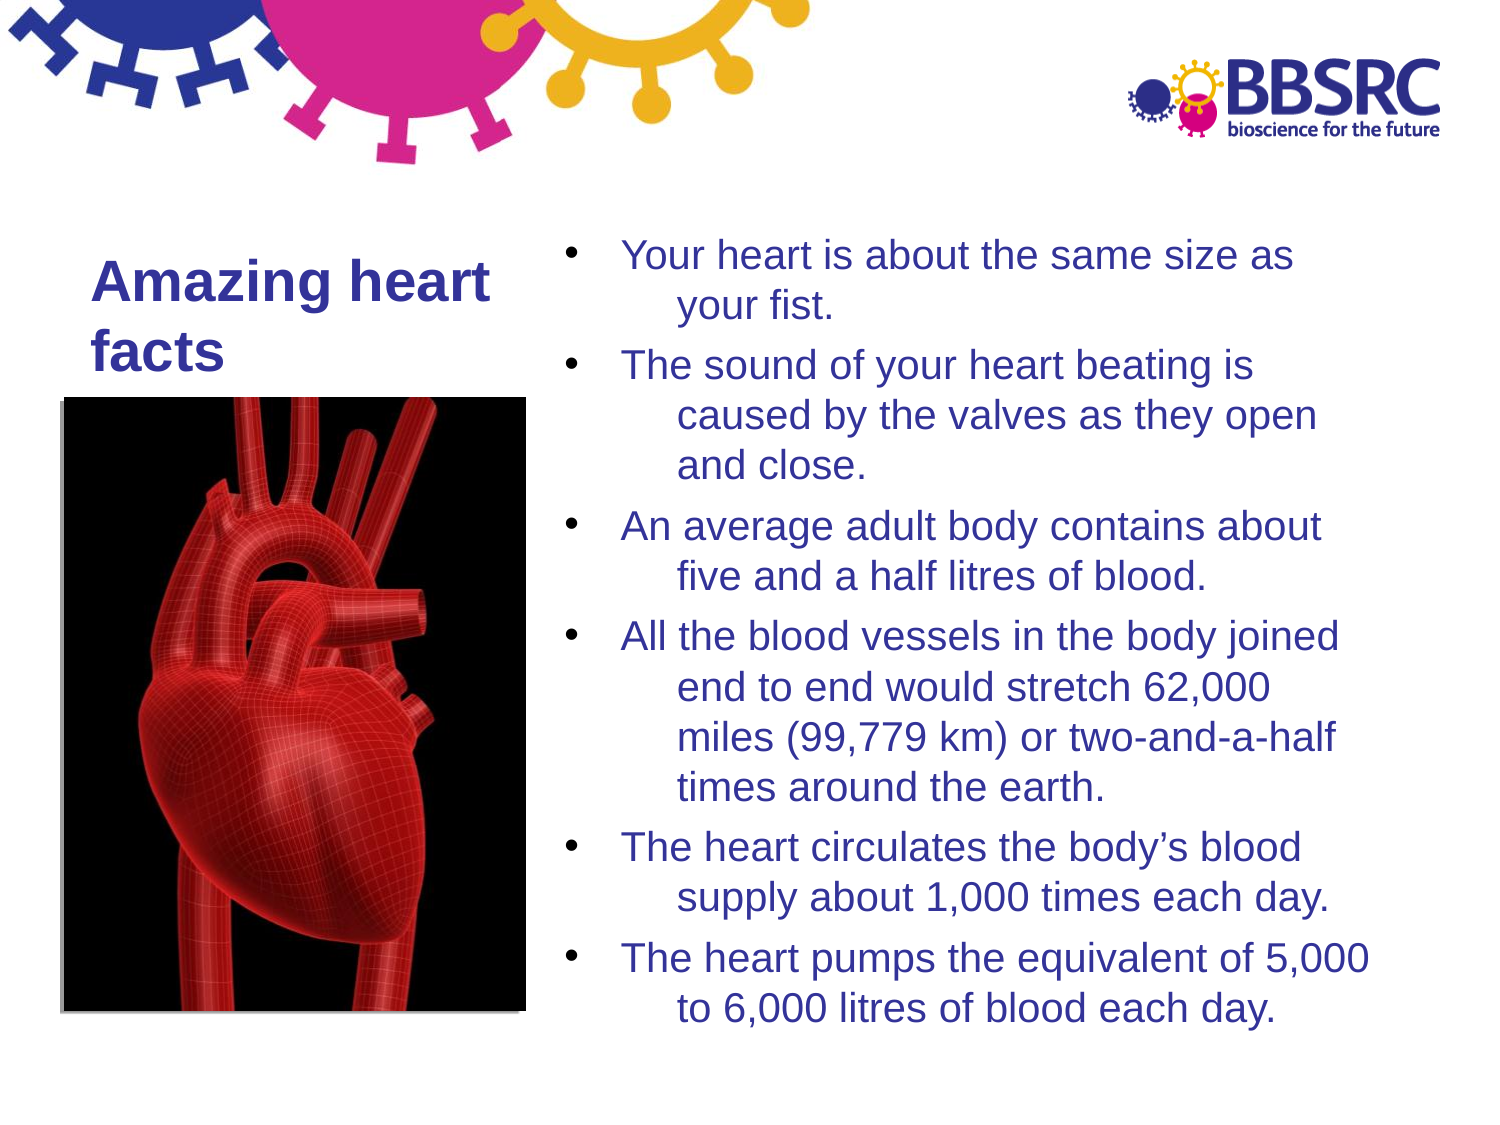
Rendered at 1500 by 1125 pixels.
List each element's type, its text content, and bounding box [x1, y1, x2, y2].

list Amazing heart facts [75, 235, 549, 480]
list Your heart is about the same size as your fist. The sound of your heart beating is caused by the valves as they open and close. An average adult body contains about five and a half litres of blood. All the blood vessels in the body joined end to end would stretch 62,000 miles (99,779 km) or two-and-a-half times around the earth. The heart circulates the body’s blood supply about 1,000 times each day. The heart pumps the equivalent of 5,000 to 6,000 litres of blood each day. [549, 219, 1388, 1083]
picture [64, 397, 526, 1011]
